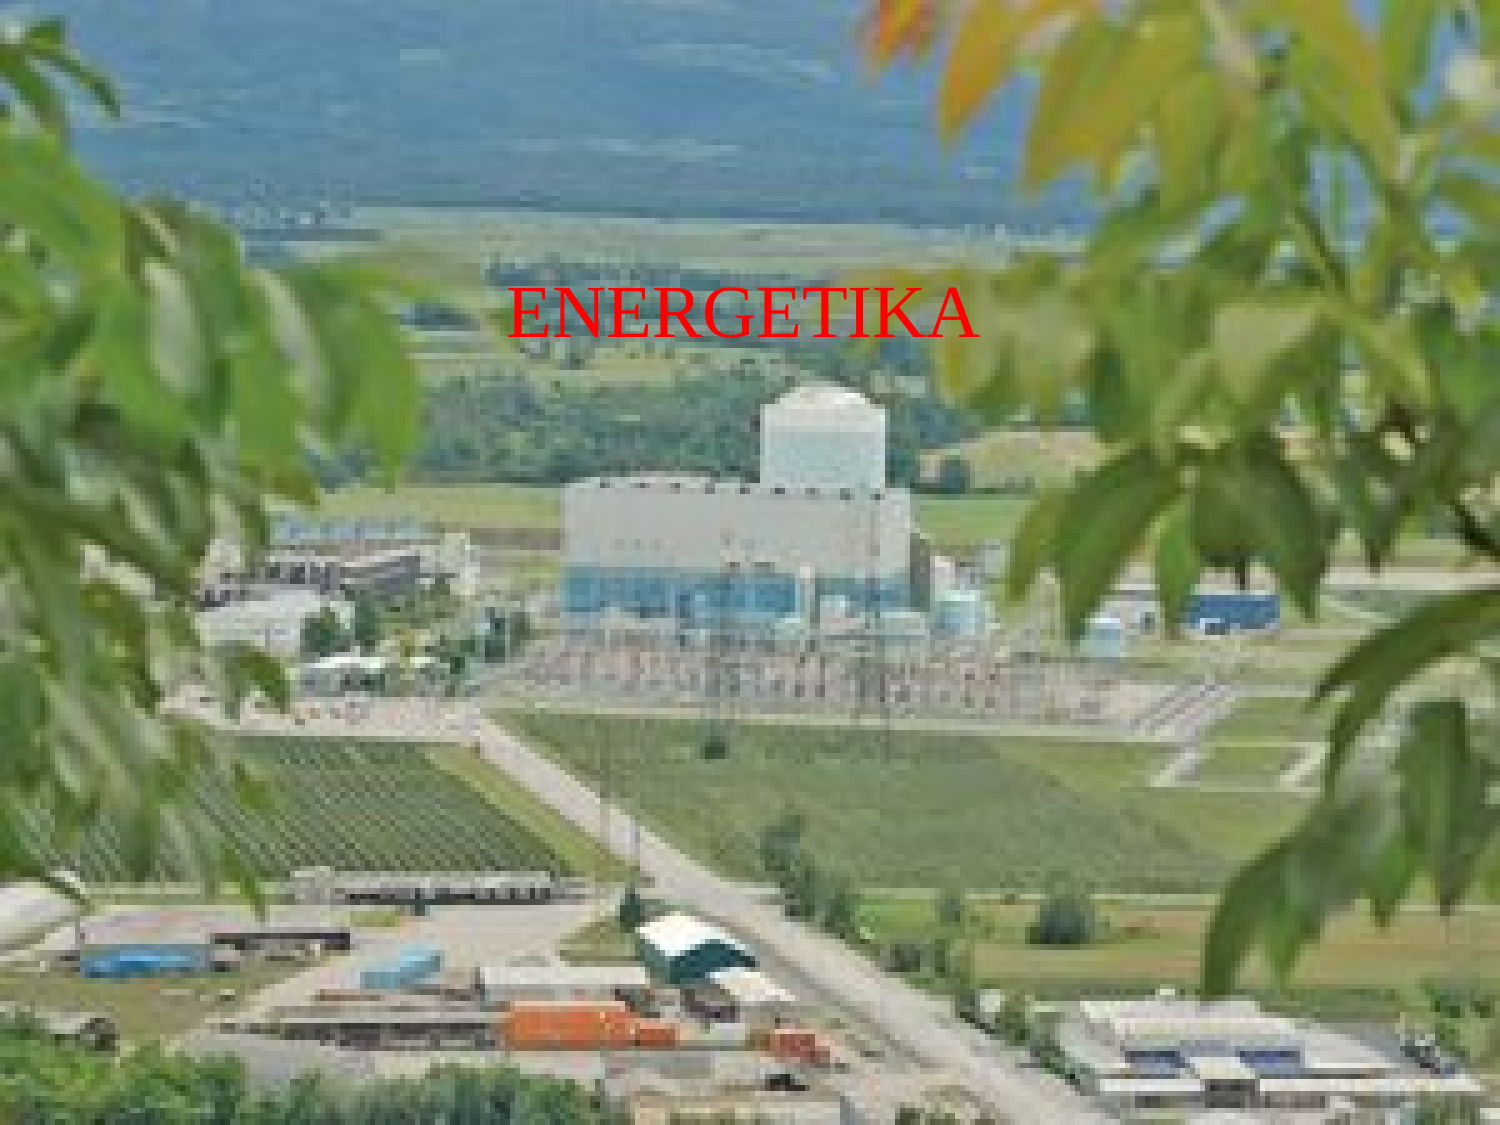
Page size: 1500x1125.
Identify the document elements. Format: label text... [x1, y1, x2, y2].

picture [0, 0, 1500, 1125]
subtitle [225, 727, 1275, 925]
text_box ENERGETIKA [395, 255, 1093, 575]
